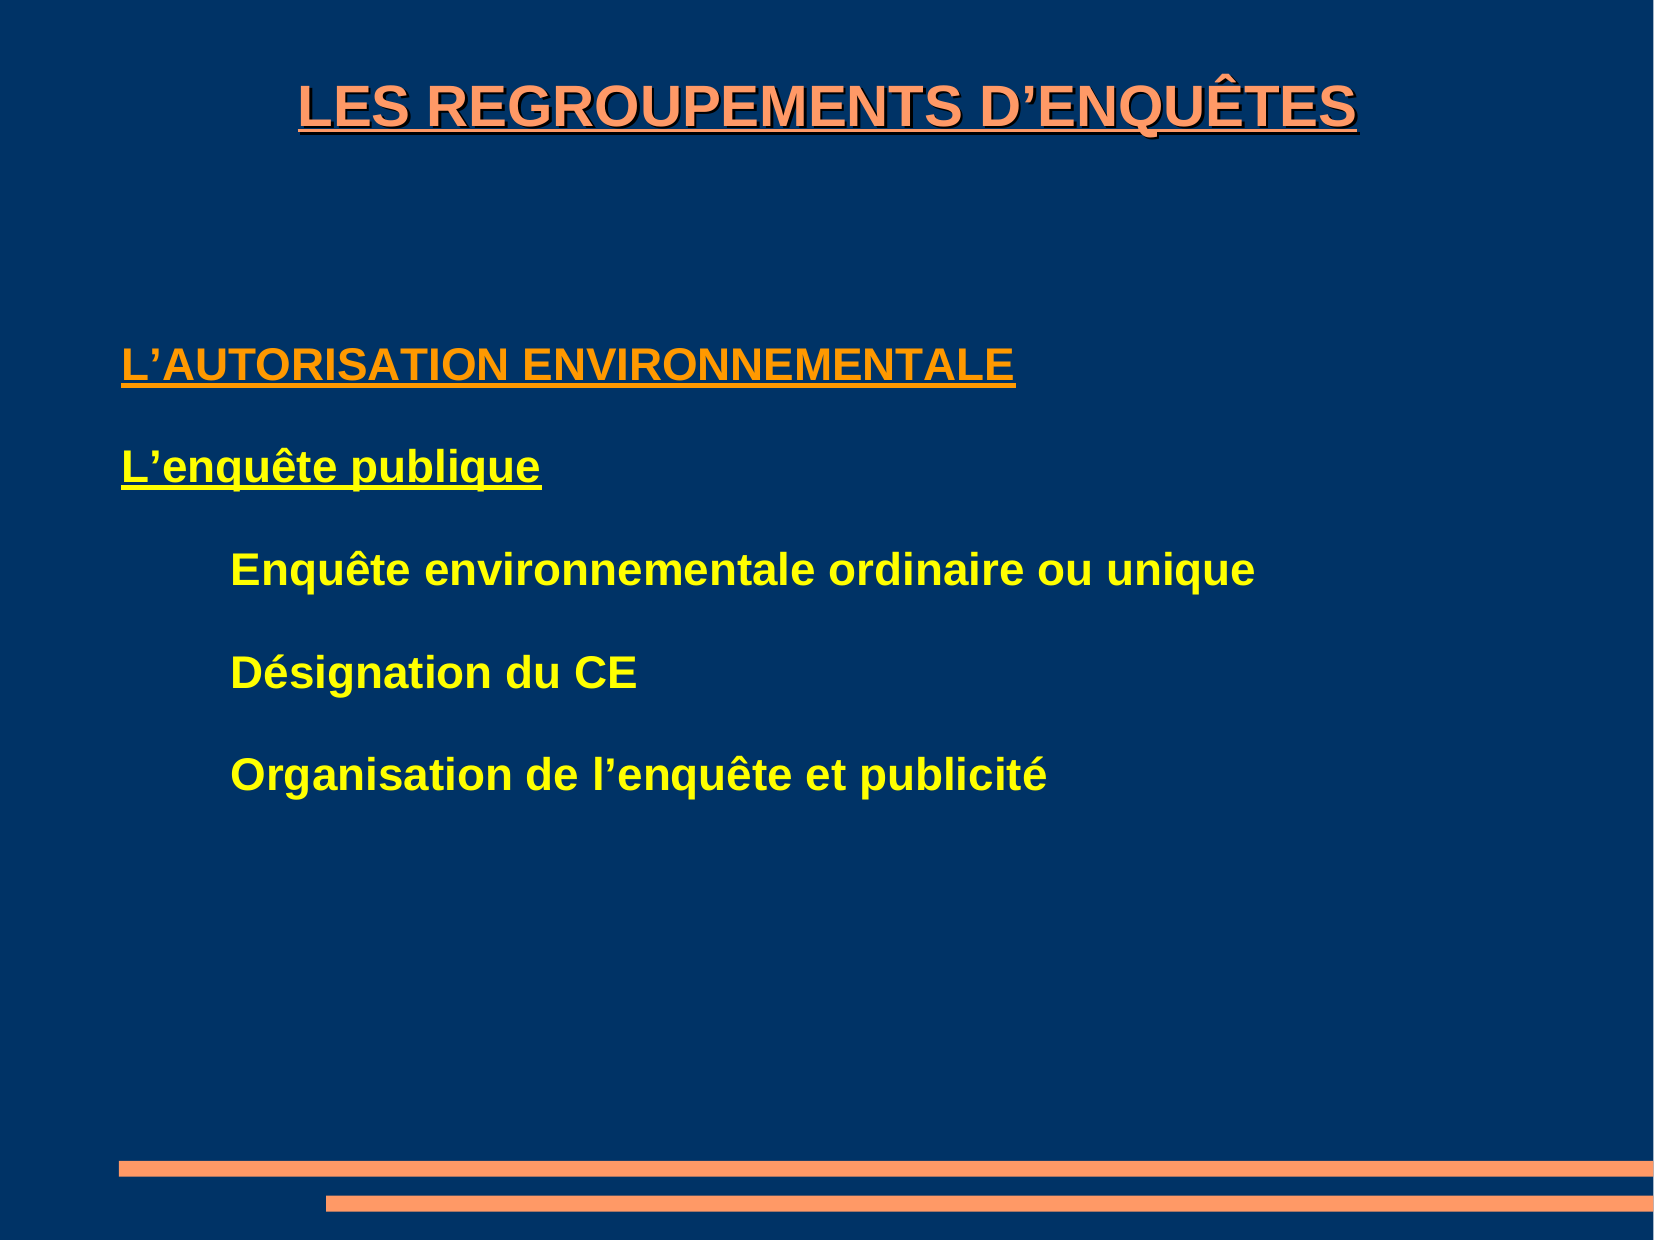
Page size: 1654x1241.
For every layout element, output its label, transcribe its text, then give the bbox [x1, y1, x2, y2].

title LES REGROUPEMENTS D’ENQUÊTES [121, 46, 1534, 166]
subtitle L’AUTORISATION ENVIRONNEMENTALE L’enquête publique Enquête environnementale ordinaire ou unique Désignation du CE Organisation de l’enquête et publicité [121, 201, 1561, 1143]
